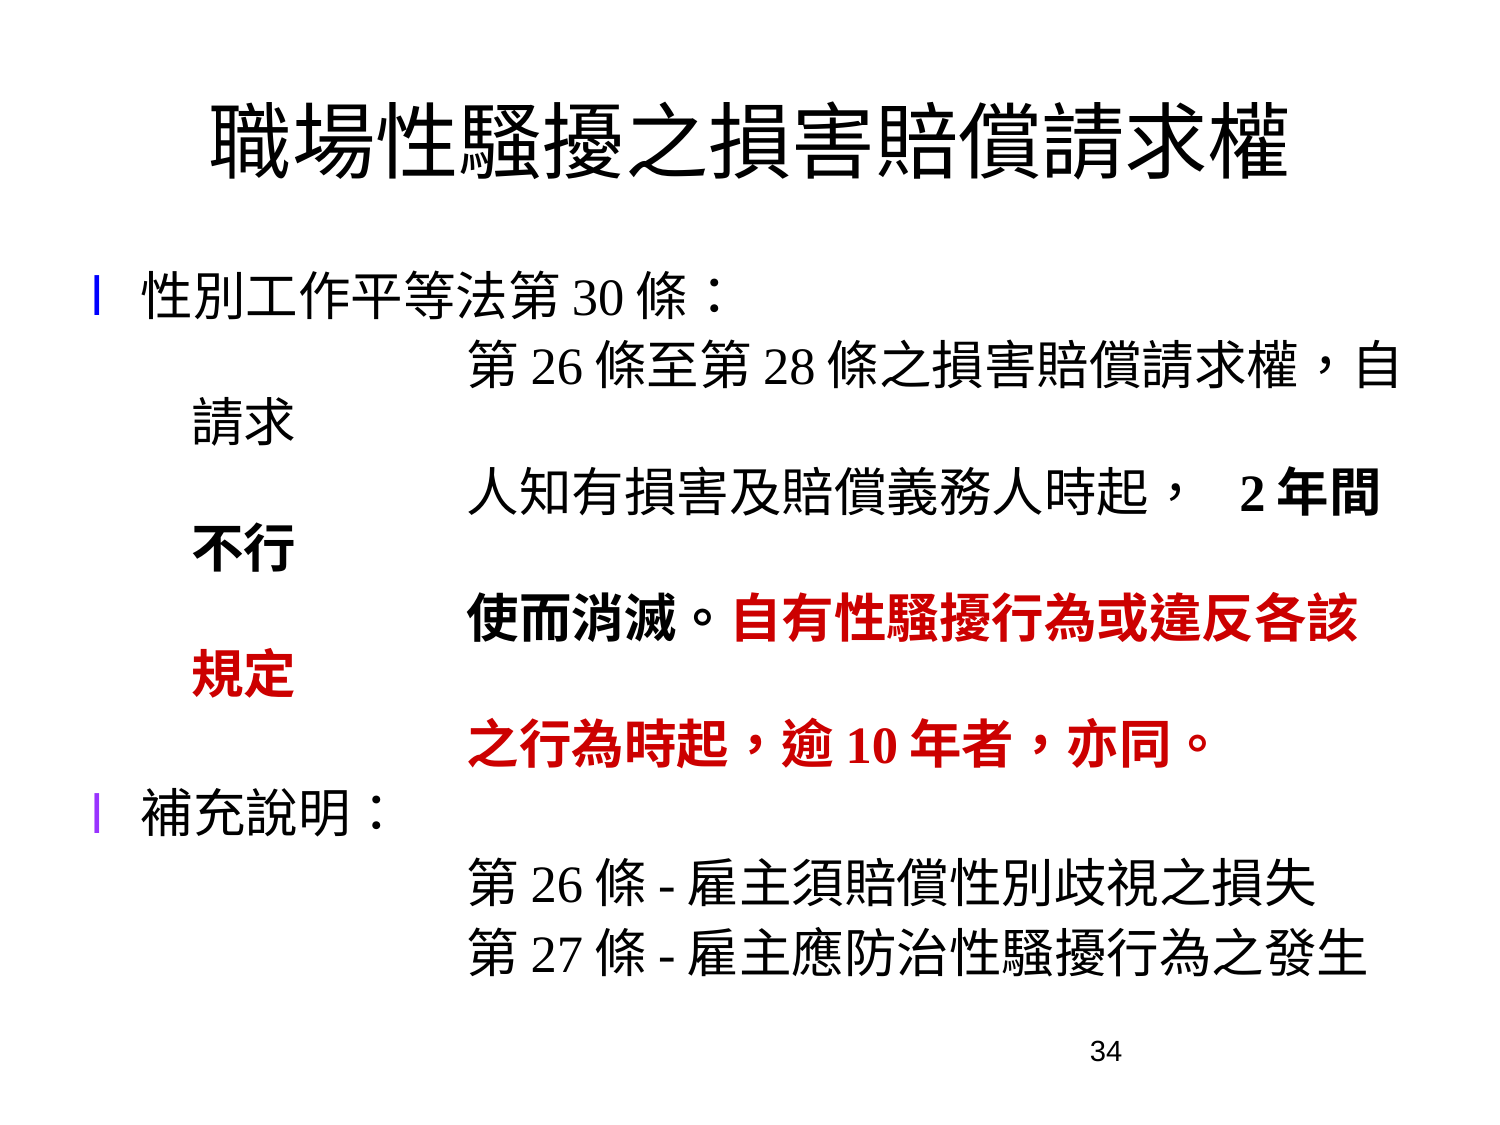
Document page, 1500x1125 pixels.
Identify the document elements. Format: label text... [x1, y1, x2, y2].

title 職場性騷擾之損害賠償請求權 [75, 45, 1426, 233]
list 性別工作平等法第30條： 第26條至第28條之損害賠償請求權，自請求 人知有損害及賠償義務人時起， 2年間不行 使而消滅。自有性騷擾行為或違反各該規定 之行為時起，逾10年者，亦同。 補充說明： 第26條-雇主須賠償性別歧視之損失 第27條-雇主應防治性騷擾行為之發生 [75, 262, 1426, 1005]
text_box [1074, 1024, 1426, 1103]
